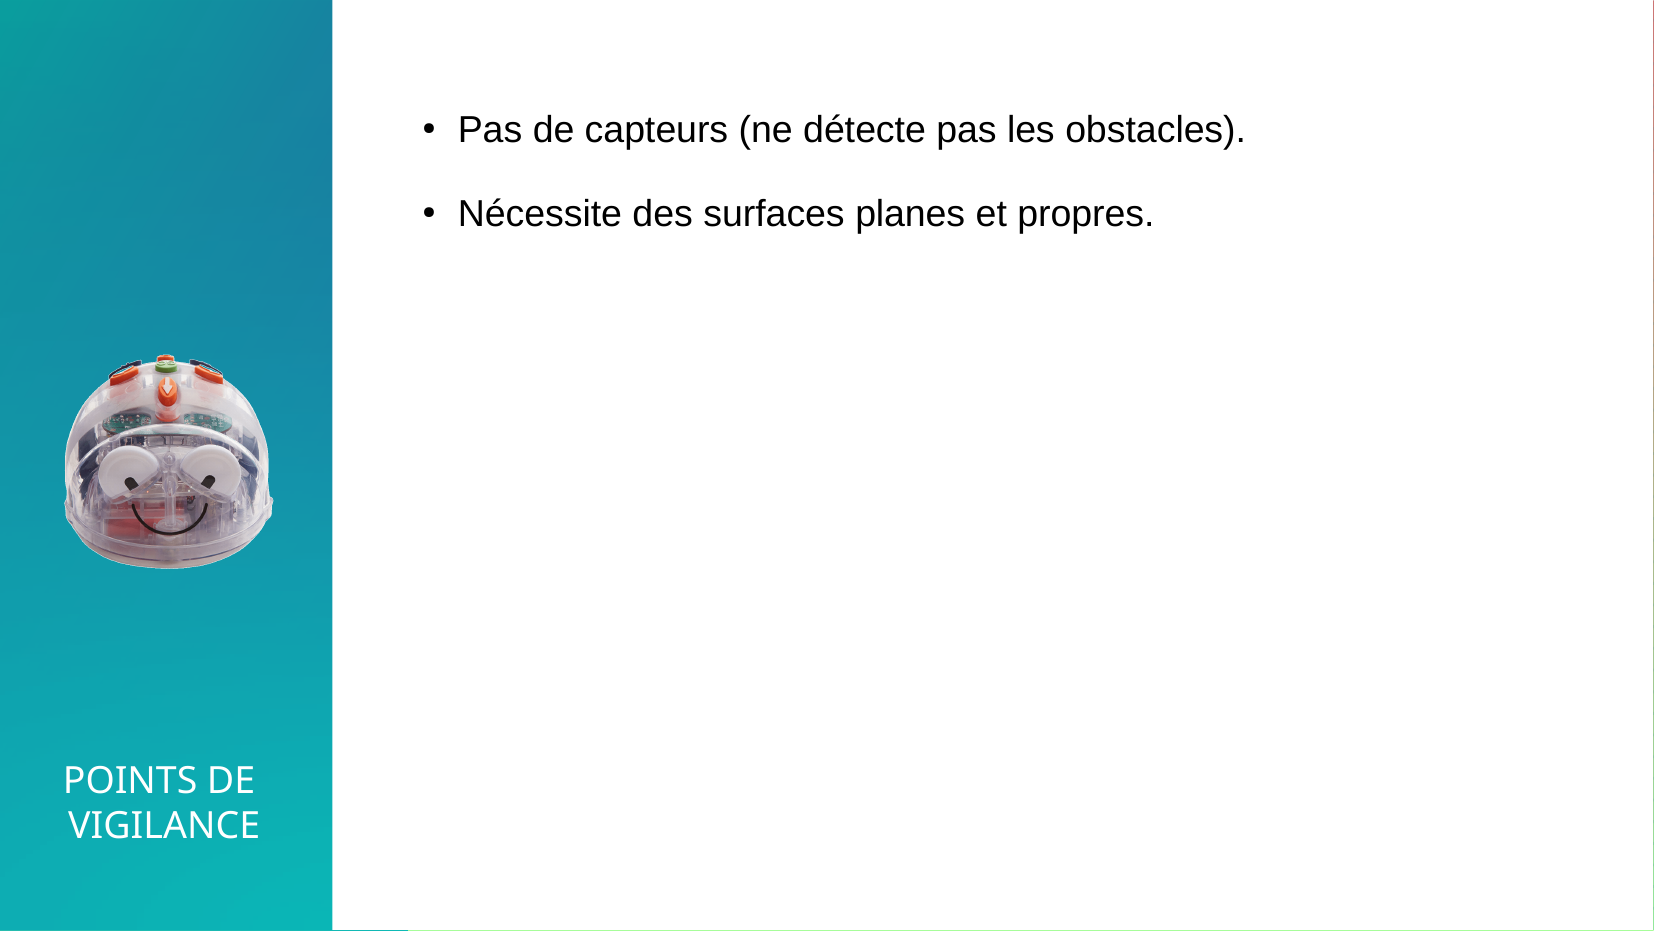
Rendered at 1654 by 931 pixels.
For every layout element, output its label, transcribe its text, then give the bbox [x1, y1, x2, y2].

text_box [0, 0, 1653, 931]
text_box POINTS DE VIGILANCE [0, 748, 328, 853]
picture [32, 330, 303, 600]
text_box Pas de capteurs (ne détecte pas les obstacles). Nécessite des surfaces planes et propres. [407, 101, 1262, 243]
